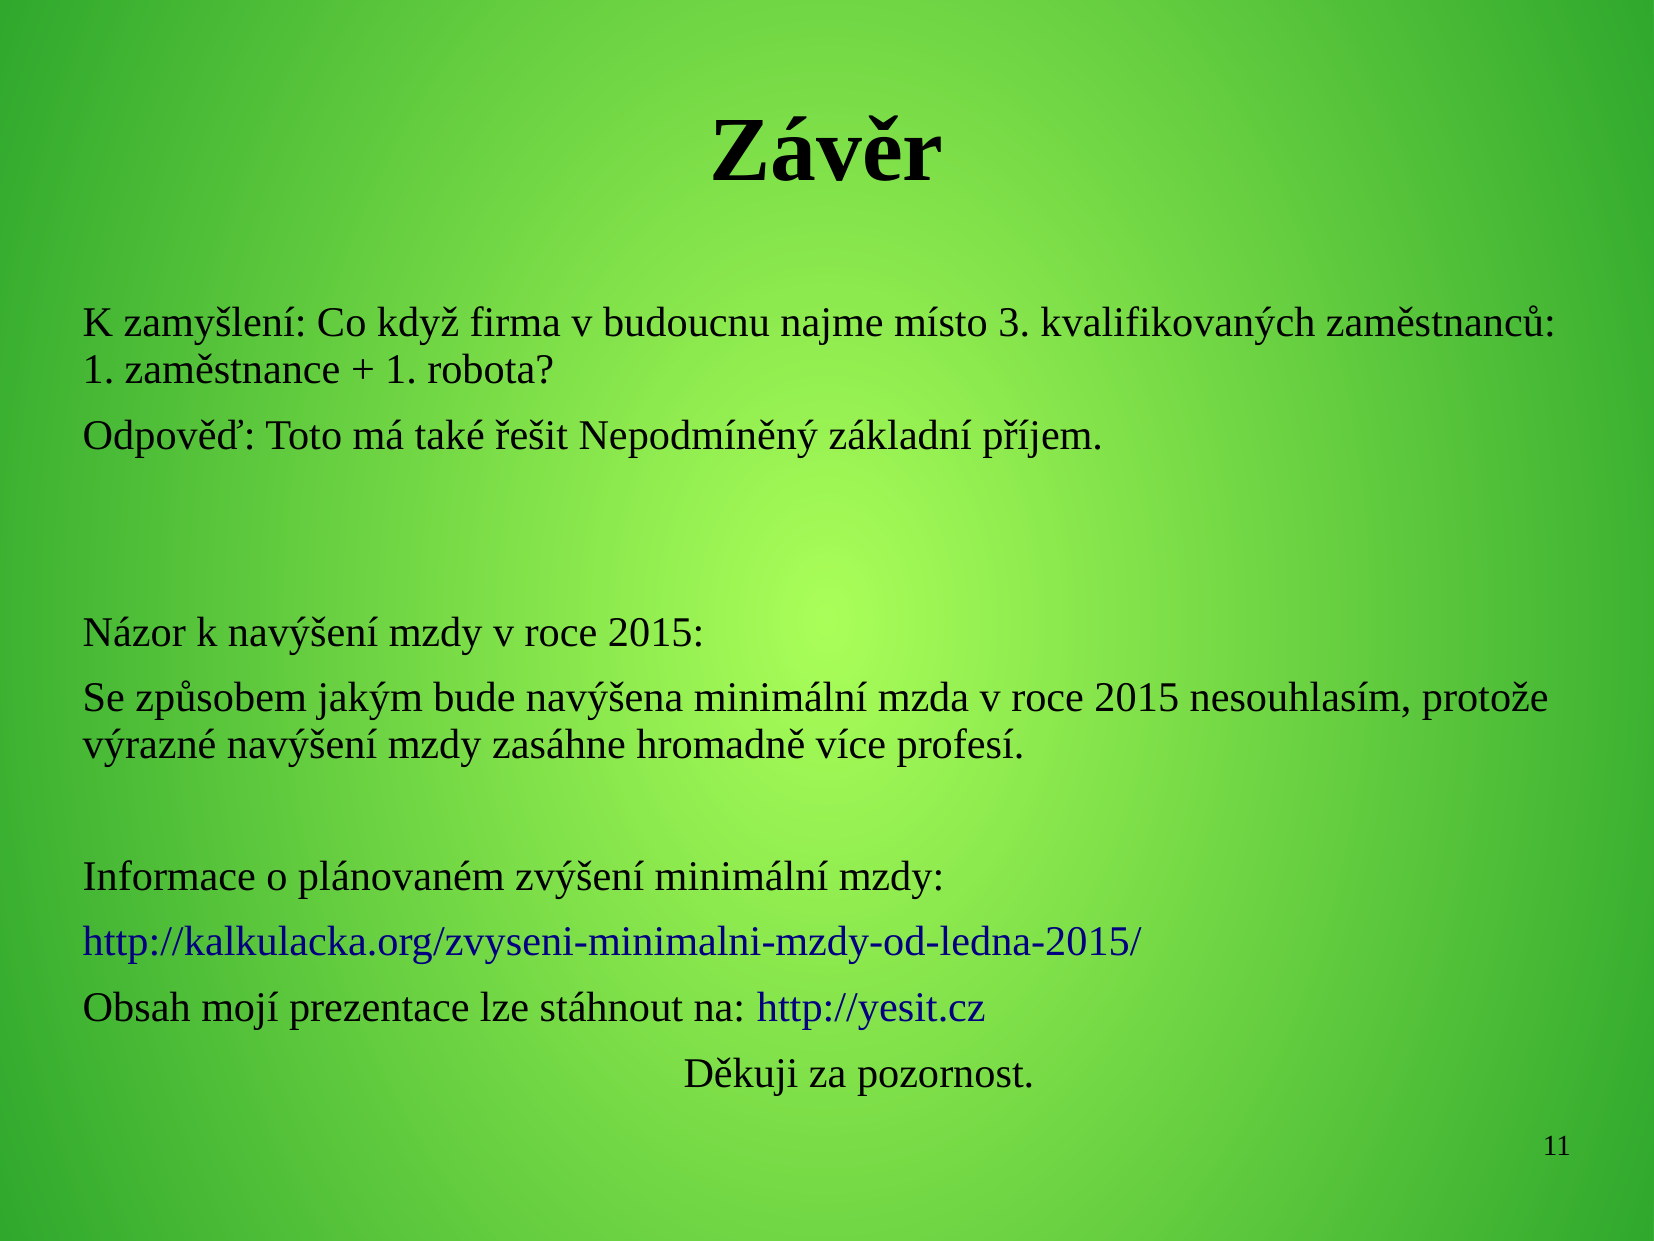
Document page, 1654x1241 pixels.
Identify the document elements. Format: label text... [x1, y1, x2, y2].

title Závěr [82, 47, 1571, 252]
list K zamyšlení: Co když firma v budoucnu najme místo 3. kvalifikovaných zaměstnanců: 1. zaměstnance + 1. robota? Odpověď: Toto má také řešit Nepodmíněný základní příjem. Názor k navýšení mzdy v roce 2015: Se způsobem jakým bude navýšena minimální mzda v roce 2015 nesouhlasím, protože výrazné navýšení mzdy zasáhne hromadně více profesí. Informace o plánovaném zvýšení minimální mzdy: http://kalkulacka.org/zvyseni-minimalni-mzdy-od-ledna-2015/ Obsah mojí prezentace lze stáhnout na: http://yesit.cz Děkuji za pozornost. [82, 299, 1571, 1099]
